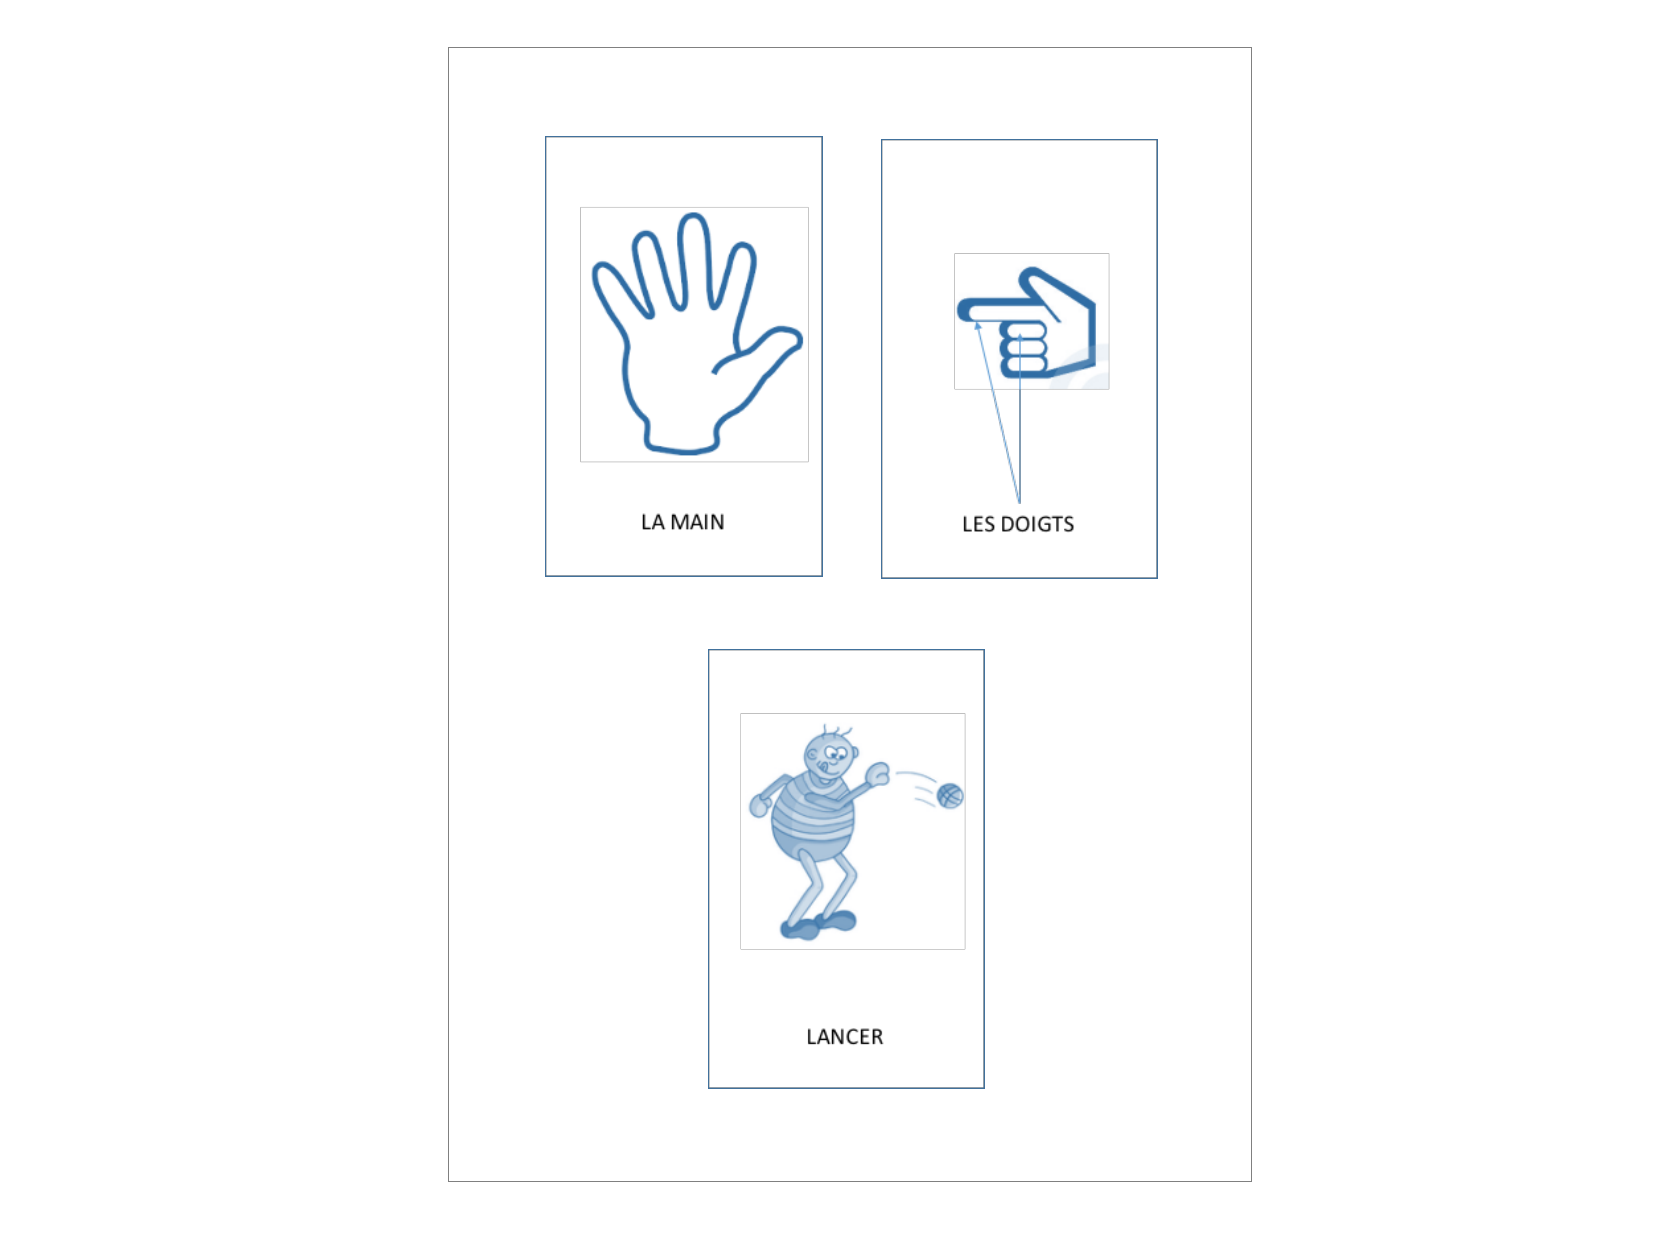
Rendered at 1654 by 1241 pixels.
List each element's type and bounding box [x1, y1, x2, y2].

picture [708, 649, 985, 1090]
picture [545, 136, 823, 577]
text_box [448, 47, 1252, 1182]
picture [881, 139, 1158, 579]
